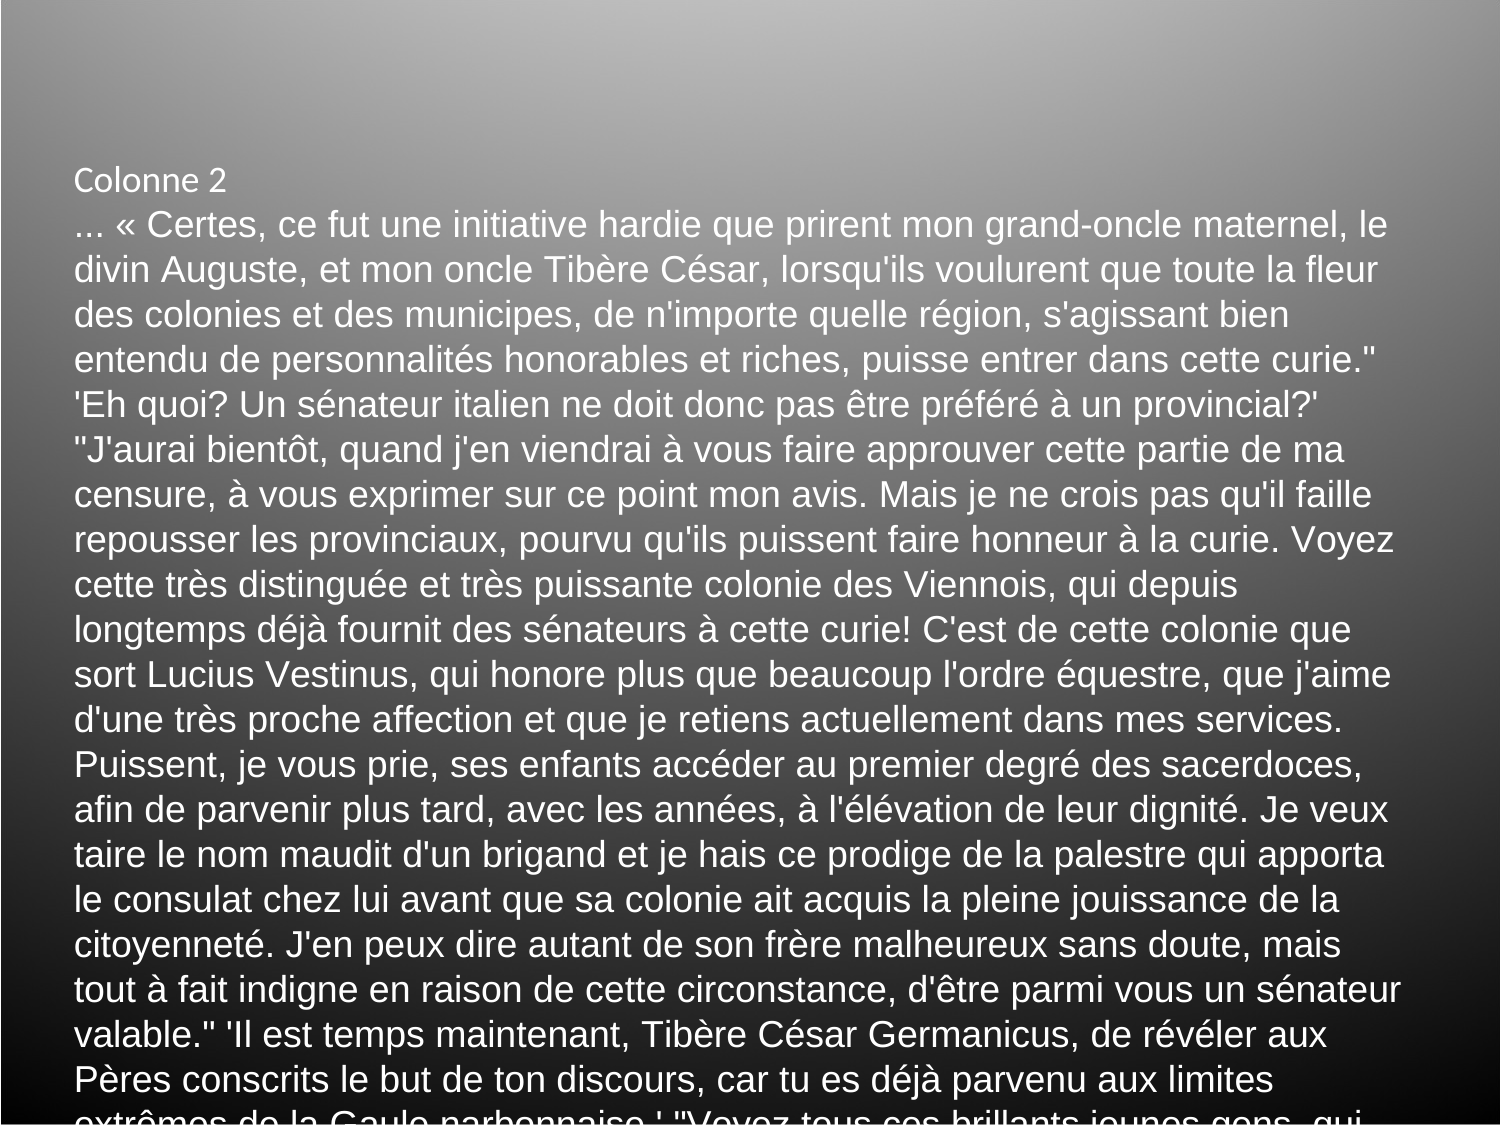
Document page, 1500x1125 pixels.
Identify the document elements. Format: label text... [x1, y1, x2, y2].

picture [0, 0, 1500, 1125]
text_box Colonne 2 ... « Certes, ce fut une initiative hardie que prirent mon grand-oncle maternel, le divin Auguste, et mon oncle Tibère César, lorsqu'ils voulurent que toute la fleur des colonies et des municipes, de n'importe quelle région, s'agissant bien entendu de personnalités honorables et riches, puisse entrer dans cette curie." 'Eh quoi? Un sénateur italien ne doit donc pas être préféré à un provincial?' "J'aurai bientôt, quand j'en viendrai à vous faire approuver cette partie de ma censure, à vous exprimer sur ce point mon avis. Mais je ne crois pas qu'il faille repousser les provinciaux, pourvu qu'ils puissent faire honneur à la curie. Voyez cette très distinguée et très puissante colonie des Viennois, qui depuis longtemps déjà fournit des sénateurs à cette curie! C'est de cette colonie que sort Lucius Vestinus, qui honore plus que beaucoup l'ordre équestre, que j'aime d'une très proche affection et que je retiens actuellement dans mes services. Puissent, je vous prie, ses enfants accéder au premier degré des sacerdoces, afin de parvenir plus tard, avec les années, à l'élévation de leur dignité. Je veux taire le nom maudit d'un brigand et je hais ce prodige de la palestre qui apporta le consulat chez lui avant que sa colonie ait acquis la pleine jouissance de la citoyenneté. J'en peux dire autant de son frère malheureux sans doute, mais tout à fait indigne en raison de cette circonstance, d'être parmi vous un sénateur valable." 'Il est temps maintenant, Tibère César Germanicus, de révéler aux Pères conscrits le but de ton discours, car tu es déjà parvenu aux limites extrêmes de la Gaule narbonnaise.' "Voyez tous ces brillants jeunes gens, qui sont devant mes yeux ! Il n'y a pas plus de raison de regretter de les voir sénateurs, que de regretter de voir Persicus, de très grande noblesse et mon ami, lire parmi les portraits de ses ancêtres le nom d'Allobrogique. Et si vous approuvez qu'il en soit ainsi, que désirez-vous d'autre, sinon que je vous montre du doigt que le sol même qui se trouve au-delà de la Narbonnaise vous envoie déjà des sénateurs, puisque nous avons dès maintenant dans notre ordre des personnalités de Lyon, dont nous n'avons pas à regretter la présence? Timidement, certes, Pères conscrits, j'ai dépassé les bornes provinciales qui vous sont accoutumées et familières, mais c'est ouvertement que doit être plaidée maintenant la cause de la Gaule chevelue. Et si on considère que ses habitants ont fait pendant dix ans la guerre au divin Julius, il faut aussi mettre en regard les cent années d'immuable fidélité et d'obéissance plus qu'éprouvée, en de nombreuses circonstances critiques pour nous. Lorsque mon père Drusus soumettait la Germanie, ils lui ont assuré une paix garantie par leur calme et leur sécurité sur ses arrières, et cela au moment même où la guerre le détournait du recensement, opération alors nouvelle et insolite pour les Gaulois: une telle opération, combien elle est ardue pour nous, tout juste maintenant, quoique l'enquête n'ait d'autre objet que la constatation officielle de nos ressources, à l'épreuve nous l'apprenons trop bien. » [59, 147, 1418, 1125]
